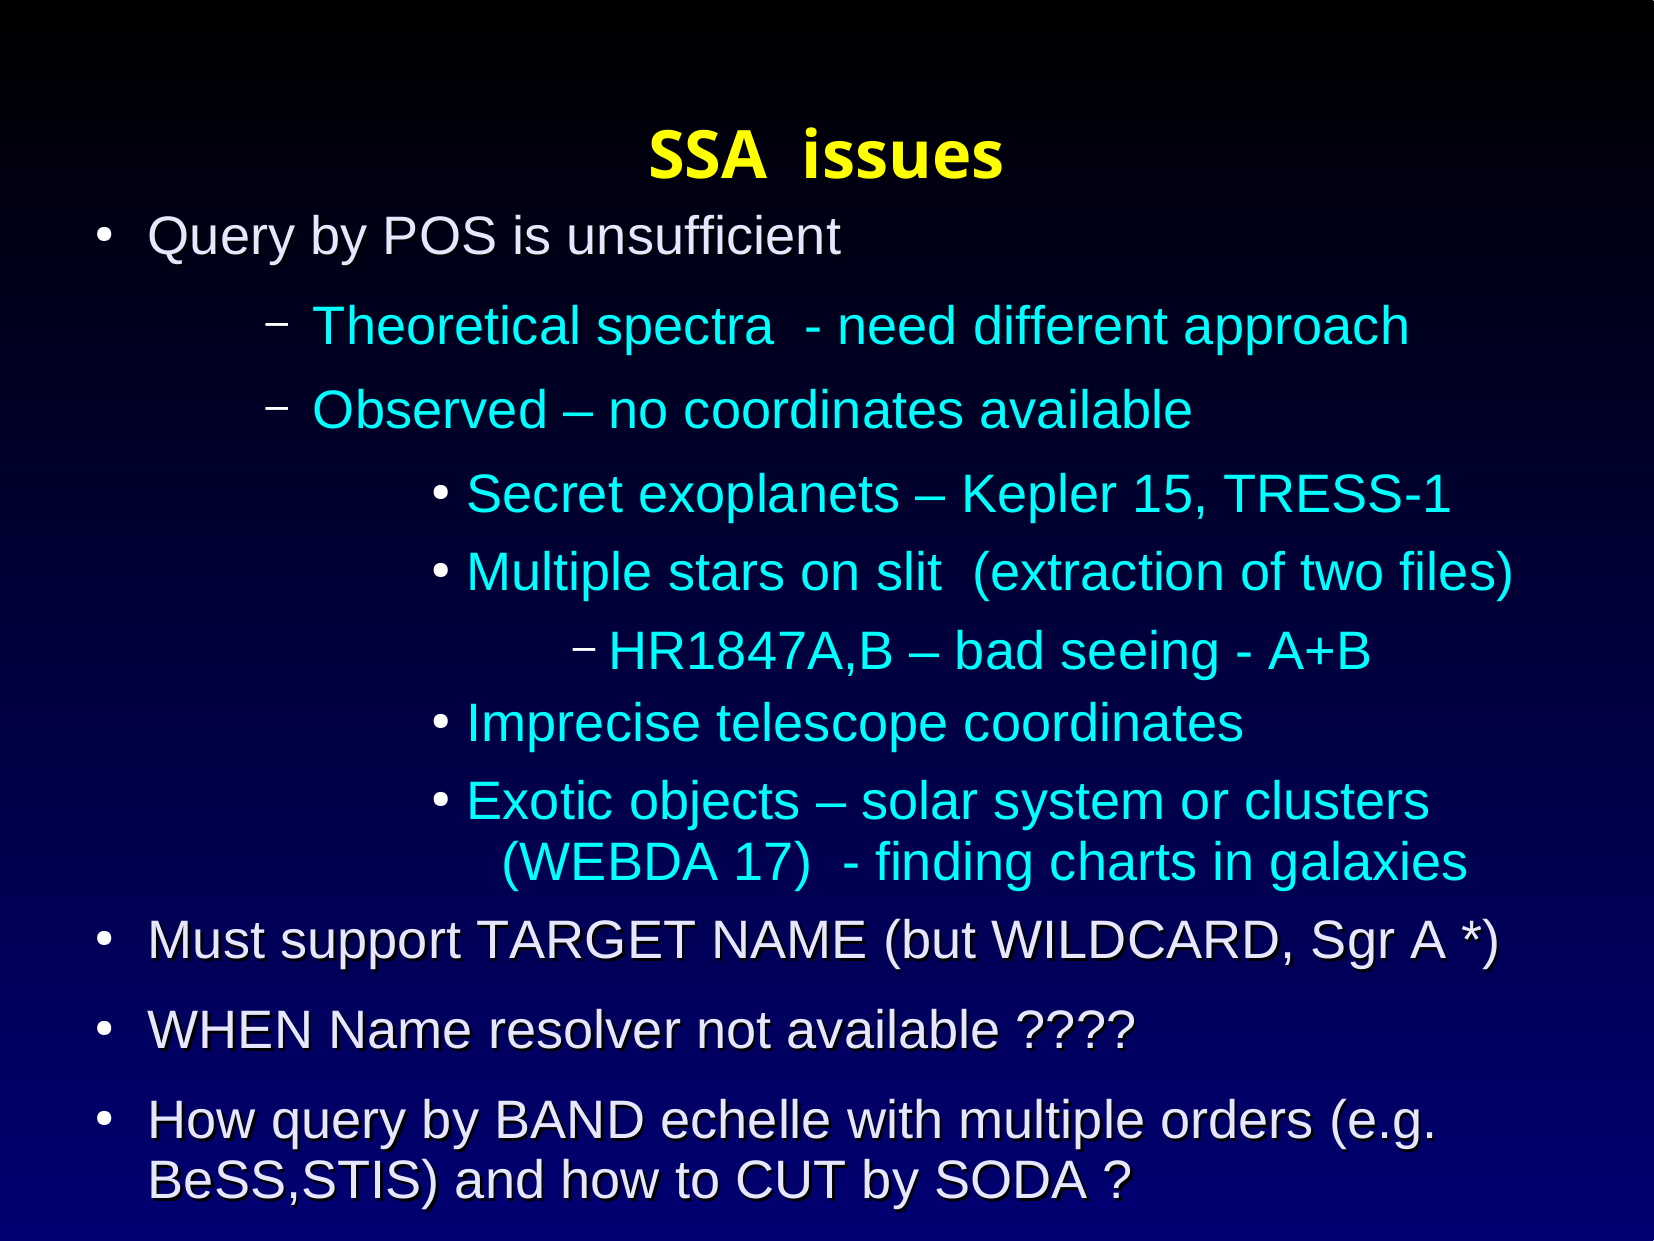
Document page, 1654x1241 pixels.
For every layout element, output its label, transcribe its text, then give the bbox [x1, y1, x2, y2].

title SSA issues [82, 49, 1571, 257]
list Query by POS is unsufficient Theoretical spectra - need different approach Observed – no coordinates available Secret exoplanets – Kepler 15, TRESS-1 Multiple stars on slit (extraction of two files) HR1847A,B – bad seeing - A+B Imprecise telescope coordinates Exotic objects – solar system or clusters (WEBDA 17) - finding charts in galaxies Must support TARGET NAME (but WILDCARD, Sgr A *) WHEN Name resolver not available ???? How query by BAND echelle with multiple orders (e.g. BeSS,STIS) and how to CUT by SODA ? [76, 205, 1565, 1211]
